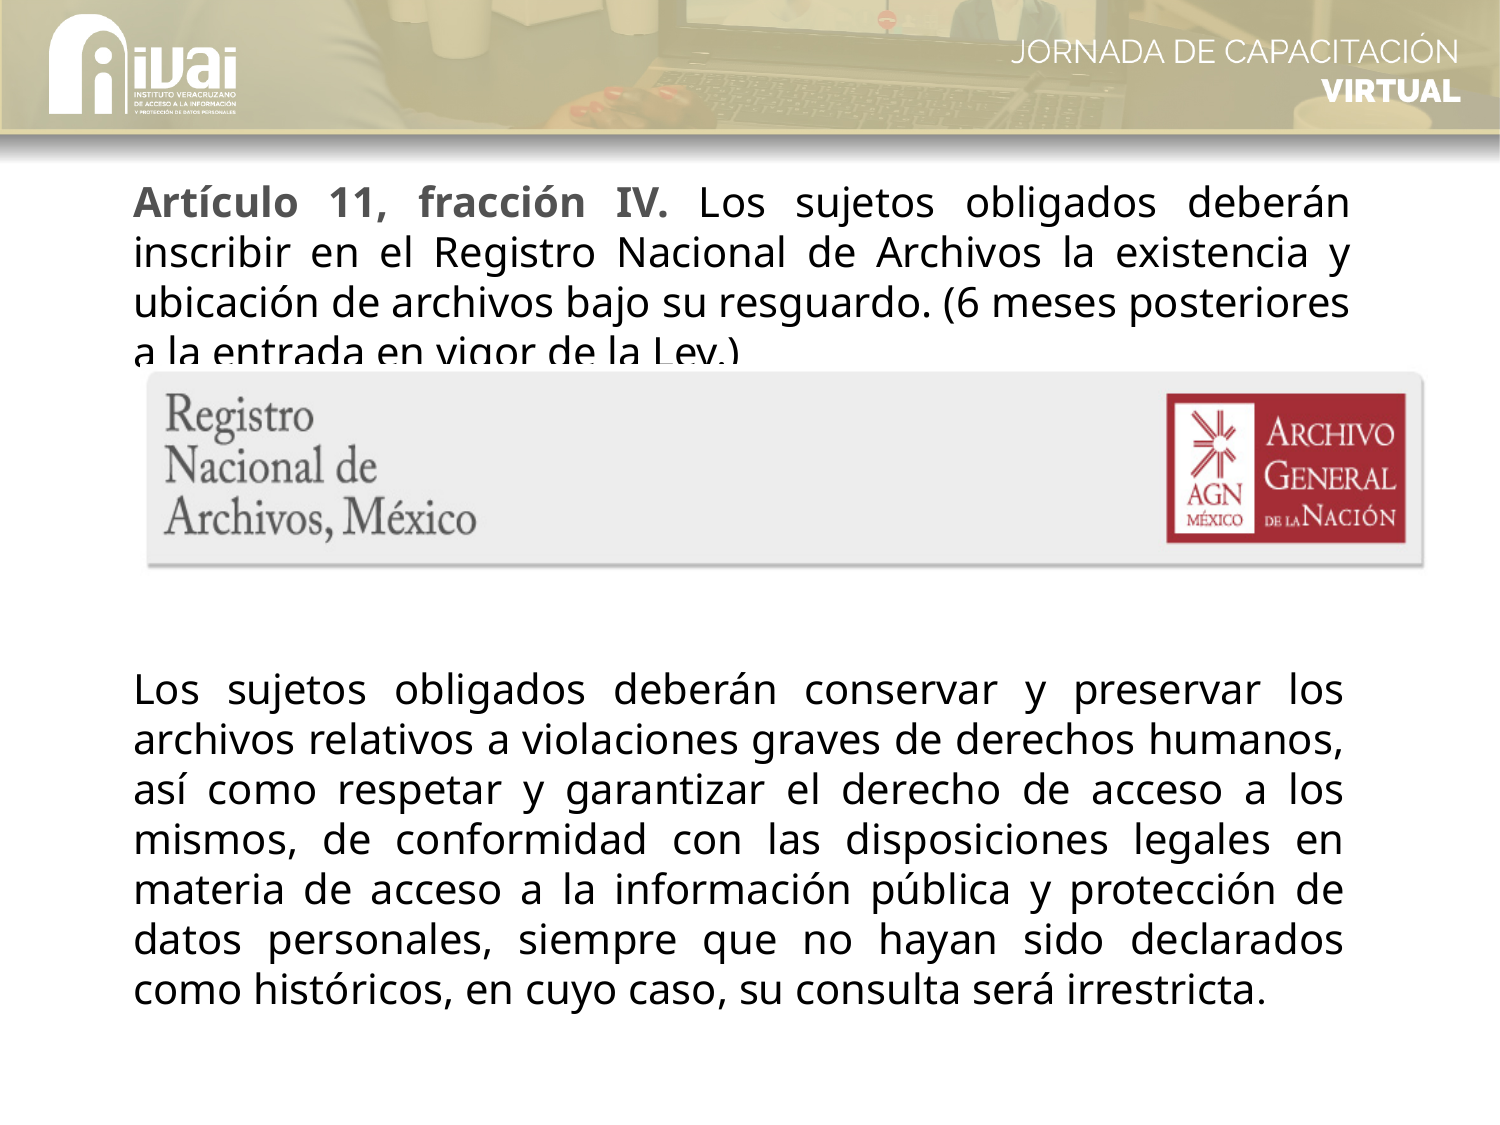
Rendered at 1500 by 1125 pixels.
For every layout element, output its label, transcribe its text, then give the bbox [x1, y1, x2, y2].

text_box Artículo 11, fracción IV. Los sujetos obligados deberán inscribir en el Registro Nacional de Archivos la existencia y ubicación de archivos bajo su resguardo. (6 meses posteriores a la entrada en vigor de la Ley.) [118, 169, 1367, 384]
text_box Los sujetos obligados deberán conservar y preservar los archivos relativos a violaciones graves de derechos humanos, así como respetar y garantizar el derecho de acceso a los mismos, de conformidad con las disposiciones legales en materia de acceso a la información pública y protección de datos personales, siempre que no hayan sido declarados como históricos, en cuyo caso, su consulta será irrestricta. [118, 655, 1367, 1021]
picture [140, 365, 1428, 576]
